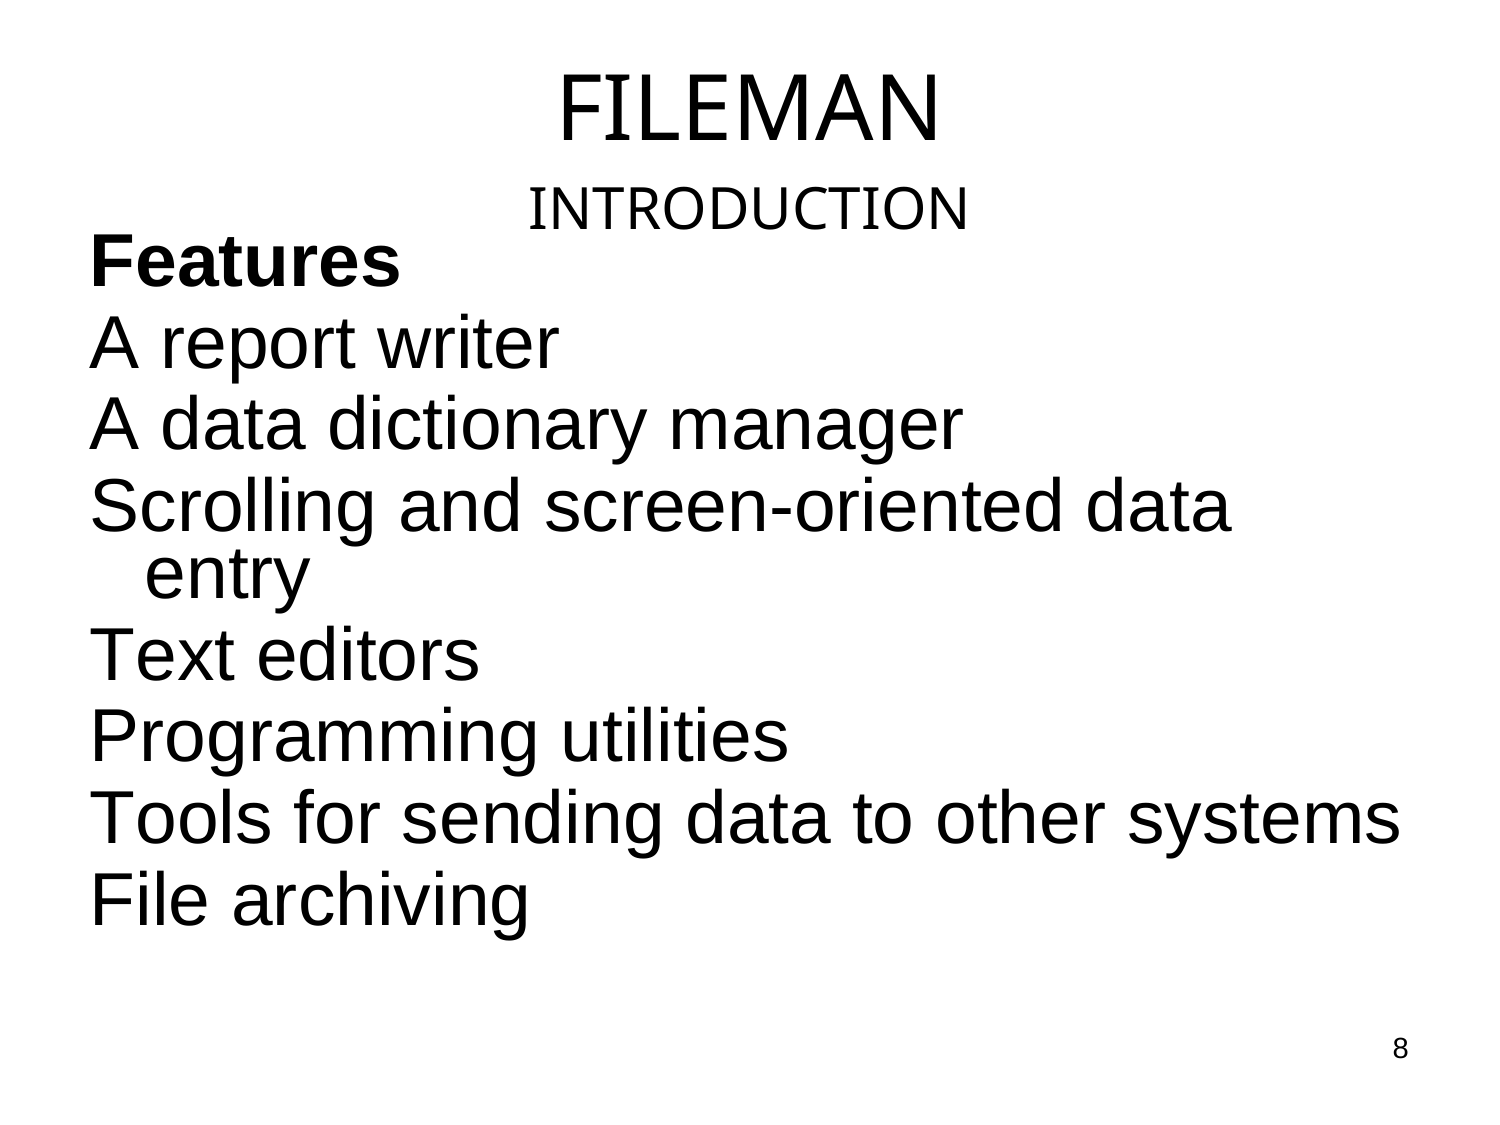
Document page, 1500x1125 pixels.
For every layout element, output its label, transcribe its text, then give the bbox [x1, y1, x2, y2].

list Features A report writer A data dictionary manager Scrolling and screen-oriented data entry Text editors Programming utilities Tools for sending data to other systems File archiving [75, 224, 1426, 1097]
title FILEMAN INTRODUCTION [75, 26, 1426, 224]
